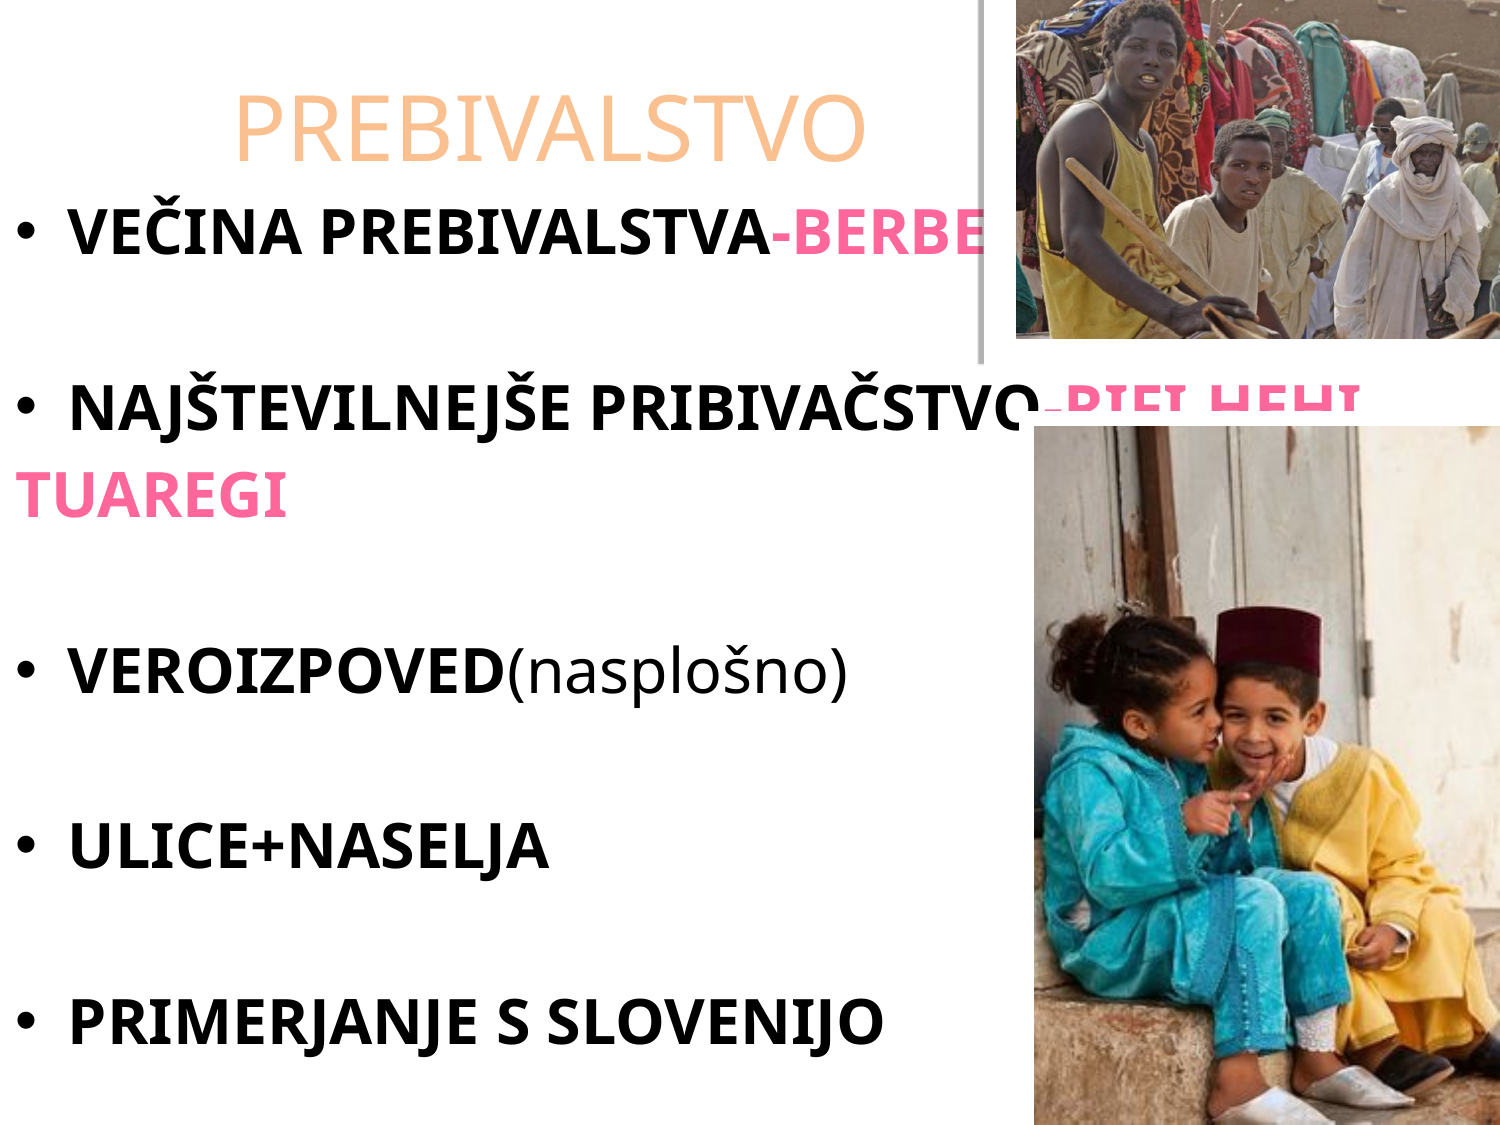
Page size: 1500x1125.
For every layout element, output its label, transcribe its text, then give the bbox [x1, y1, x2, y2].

list VEČINA PREBIVALSTVA-BERBERSKI ROD NAJŠTEVILNEJŠE PRIBIVAČSTVO-RIFI,HEHI, TUAREGI VEROIZPOVED(nasplošno) ULICE+NASELJA PRIMERJANJE S SLOVENIJO [0, 184, 1415, 1125]
picture [1033, 425, 1500, 1125]
picture [1015, 0, 1500, 339]
title PREBIVALSTVO [0, 30, 977, 184]
